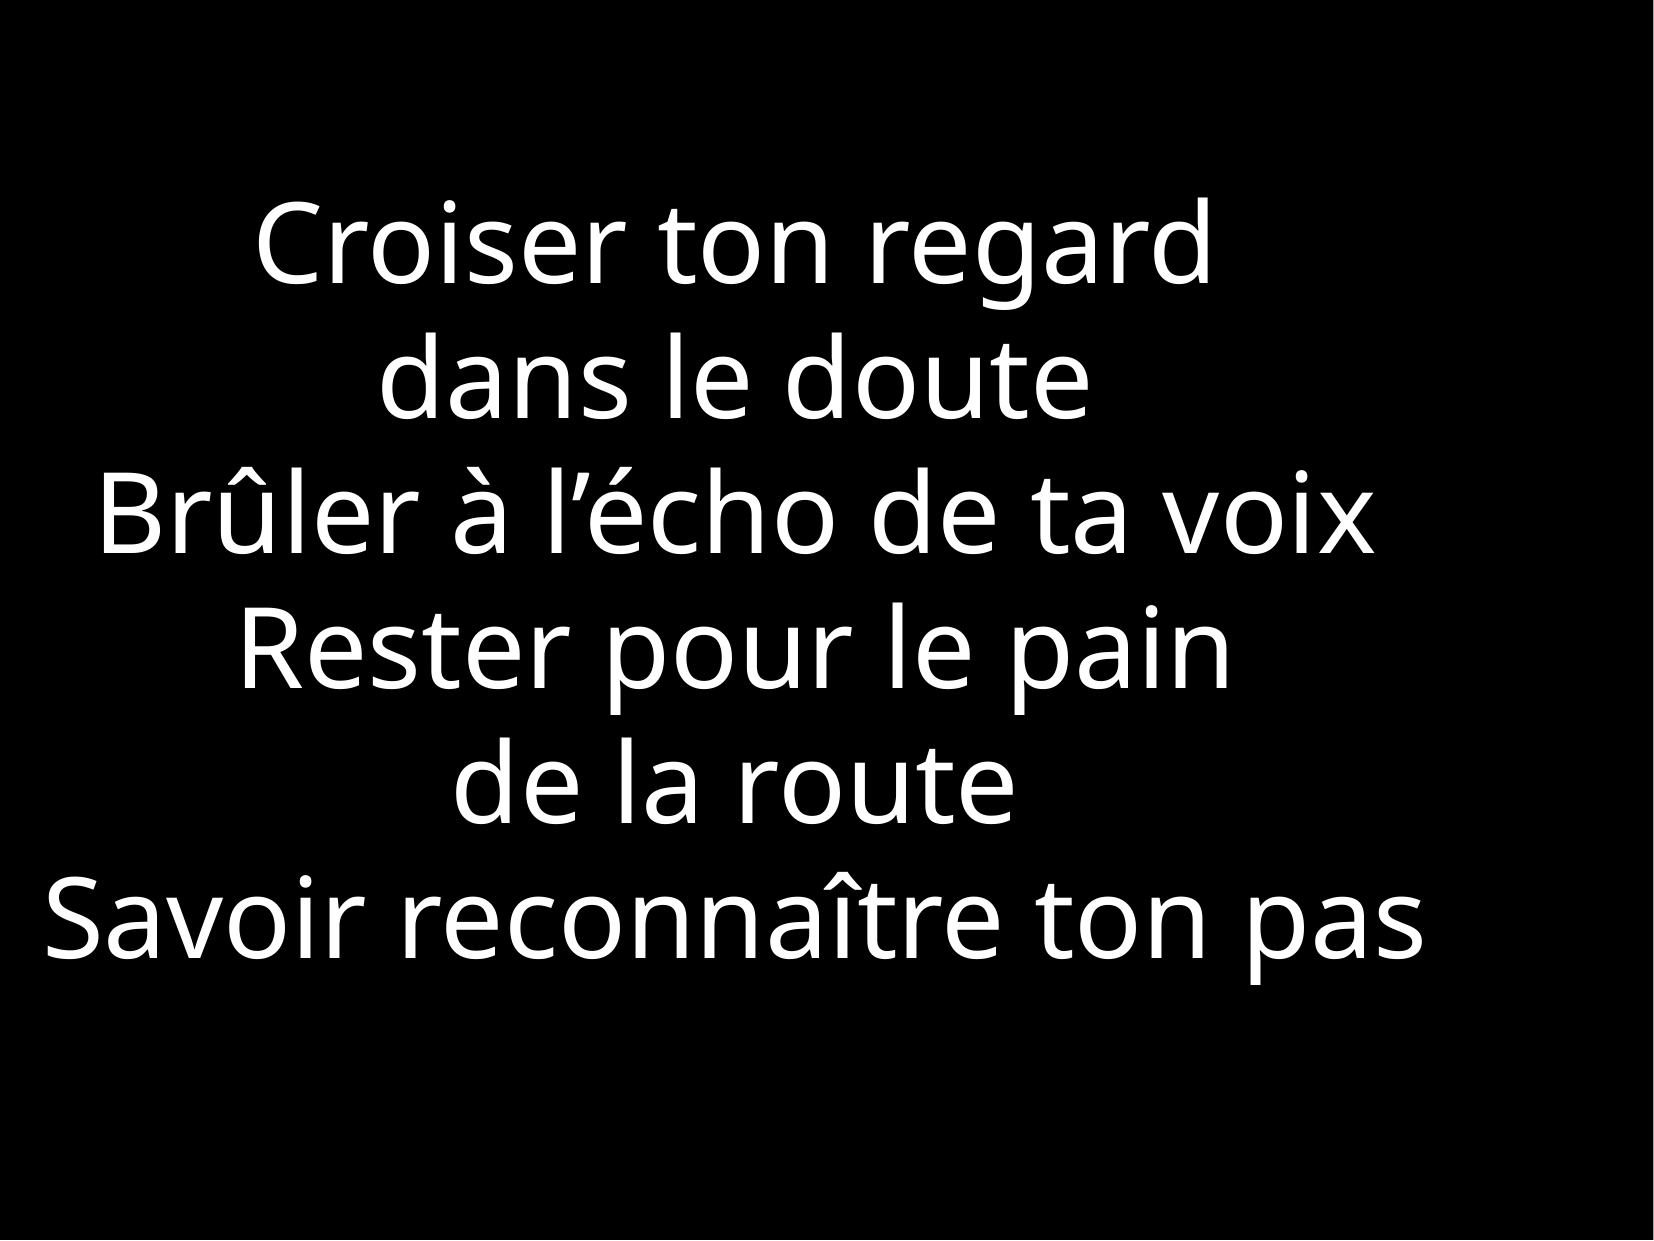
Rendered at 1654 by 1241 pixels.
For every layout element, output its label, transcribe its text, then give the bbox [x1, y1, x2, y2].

text_box Croiser ton regard dans le doute Brûler à l’écho de ta voix Rester pour le pain de la route Savoir reconnaître ton pas [0, 314, 1501, 839]
